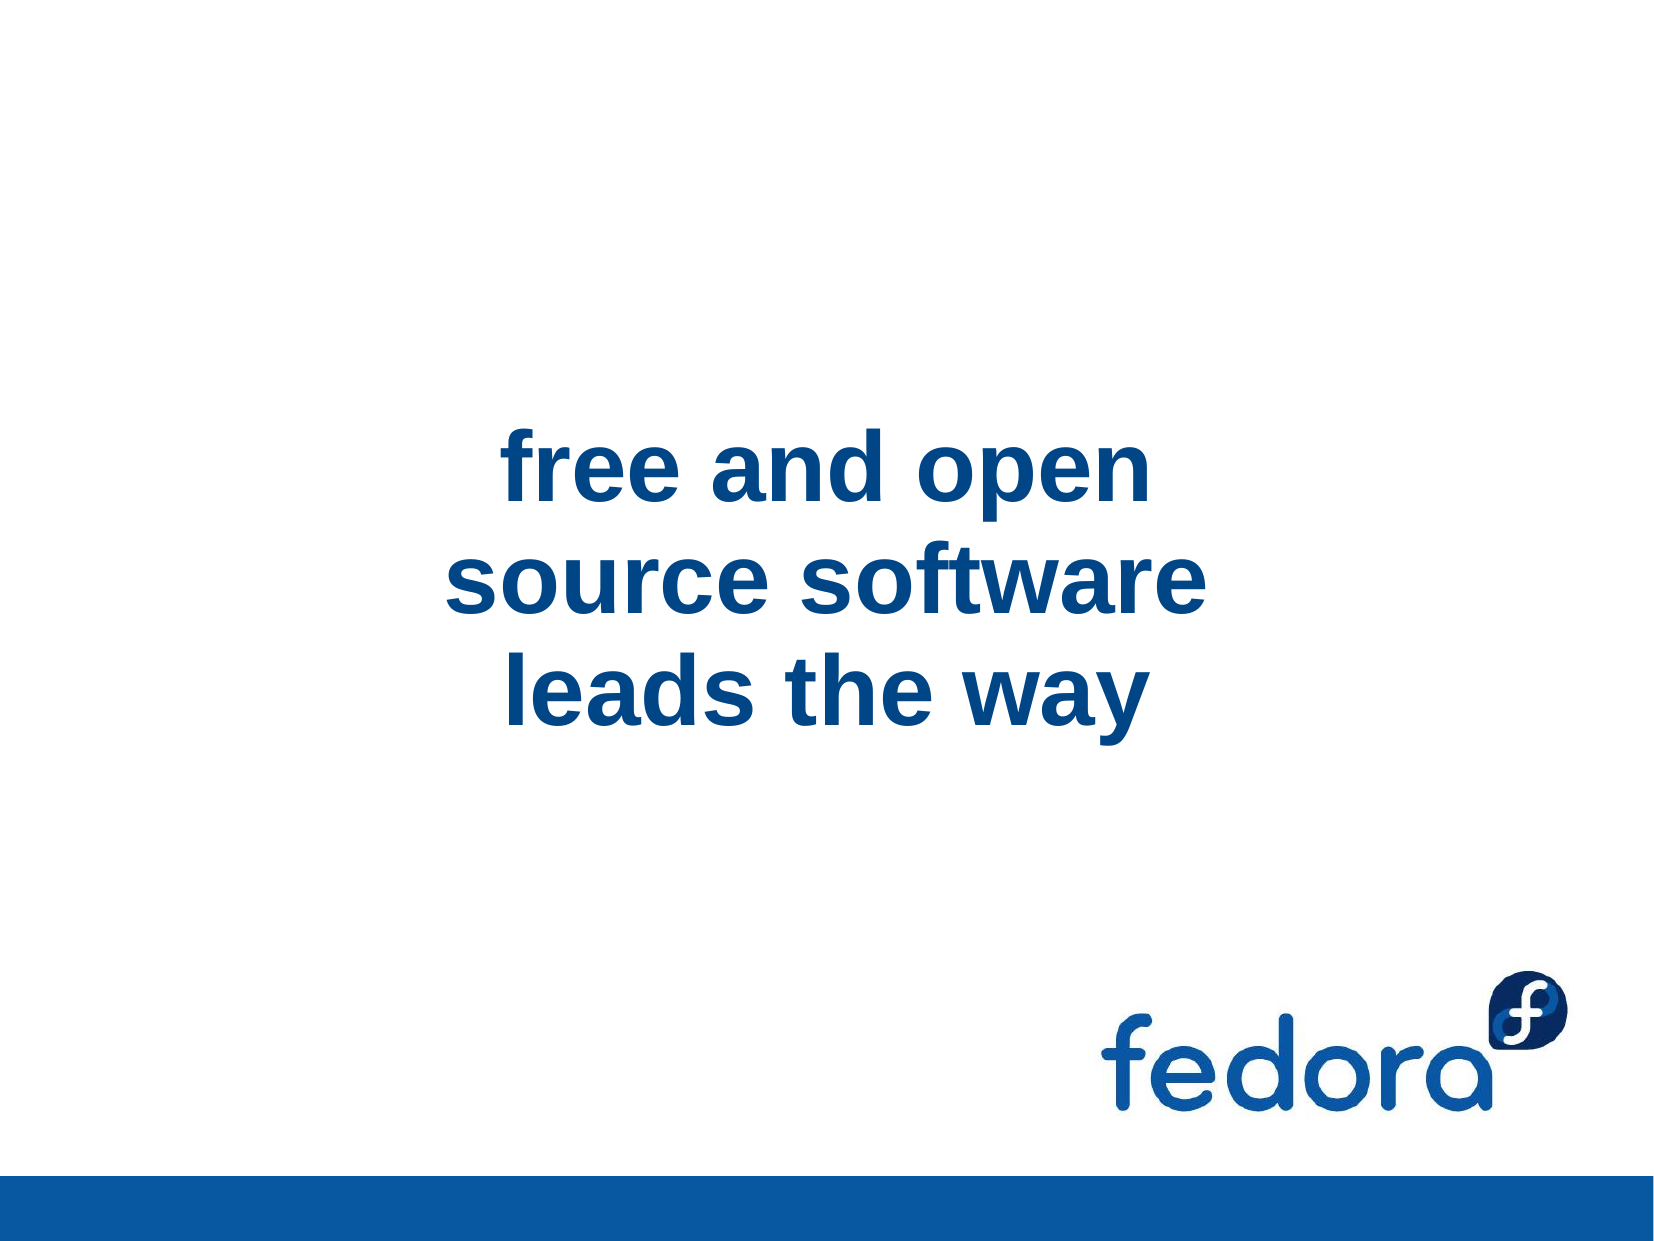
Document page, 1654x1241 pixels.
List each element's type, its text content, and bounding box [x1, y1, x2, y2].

title free and open source software leads the way [82, 56, 1571, 1102]
picture [1087, 958, 1576, 1125]
picture [0, 1176, 1654, 1241]
